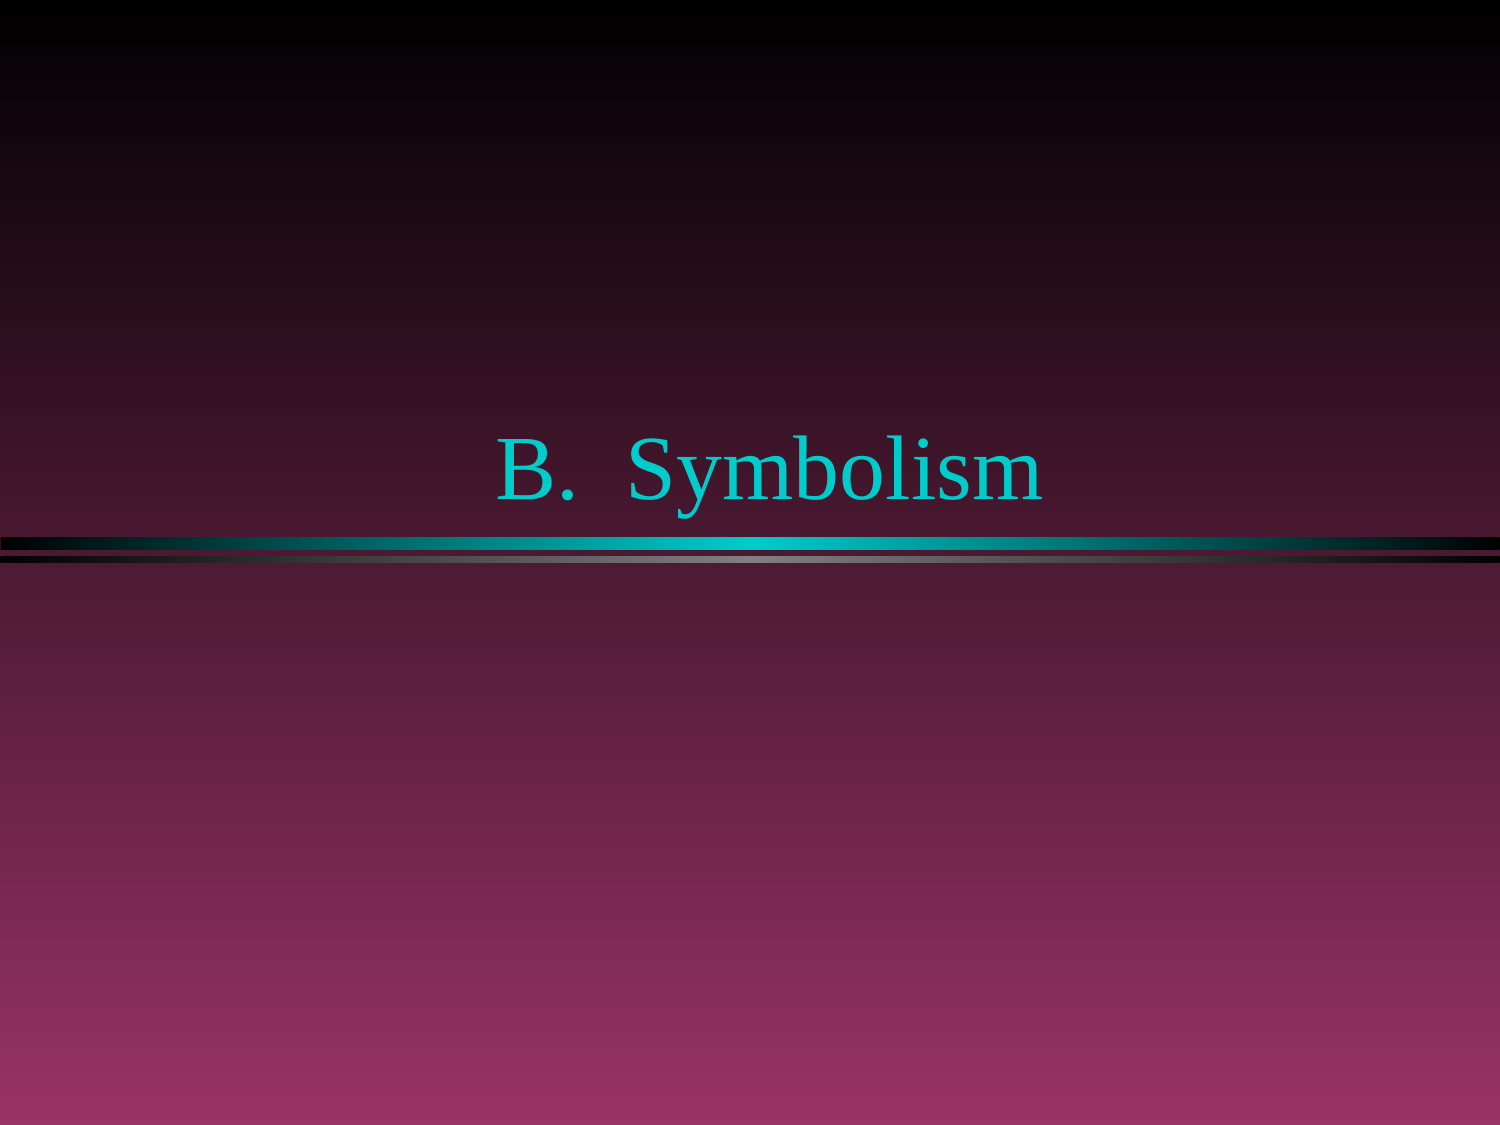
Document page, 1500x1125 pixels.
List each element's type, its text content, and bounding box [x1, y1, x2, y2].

title B. Symbolism [118, 374, 1422, 563]
